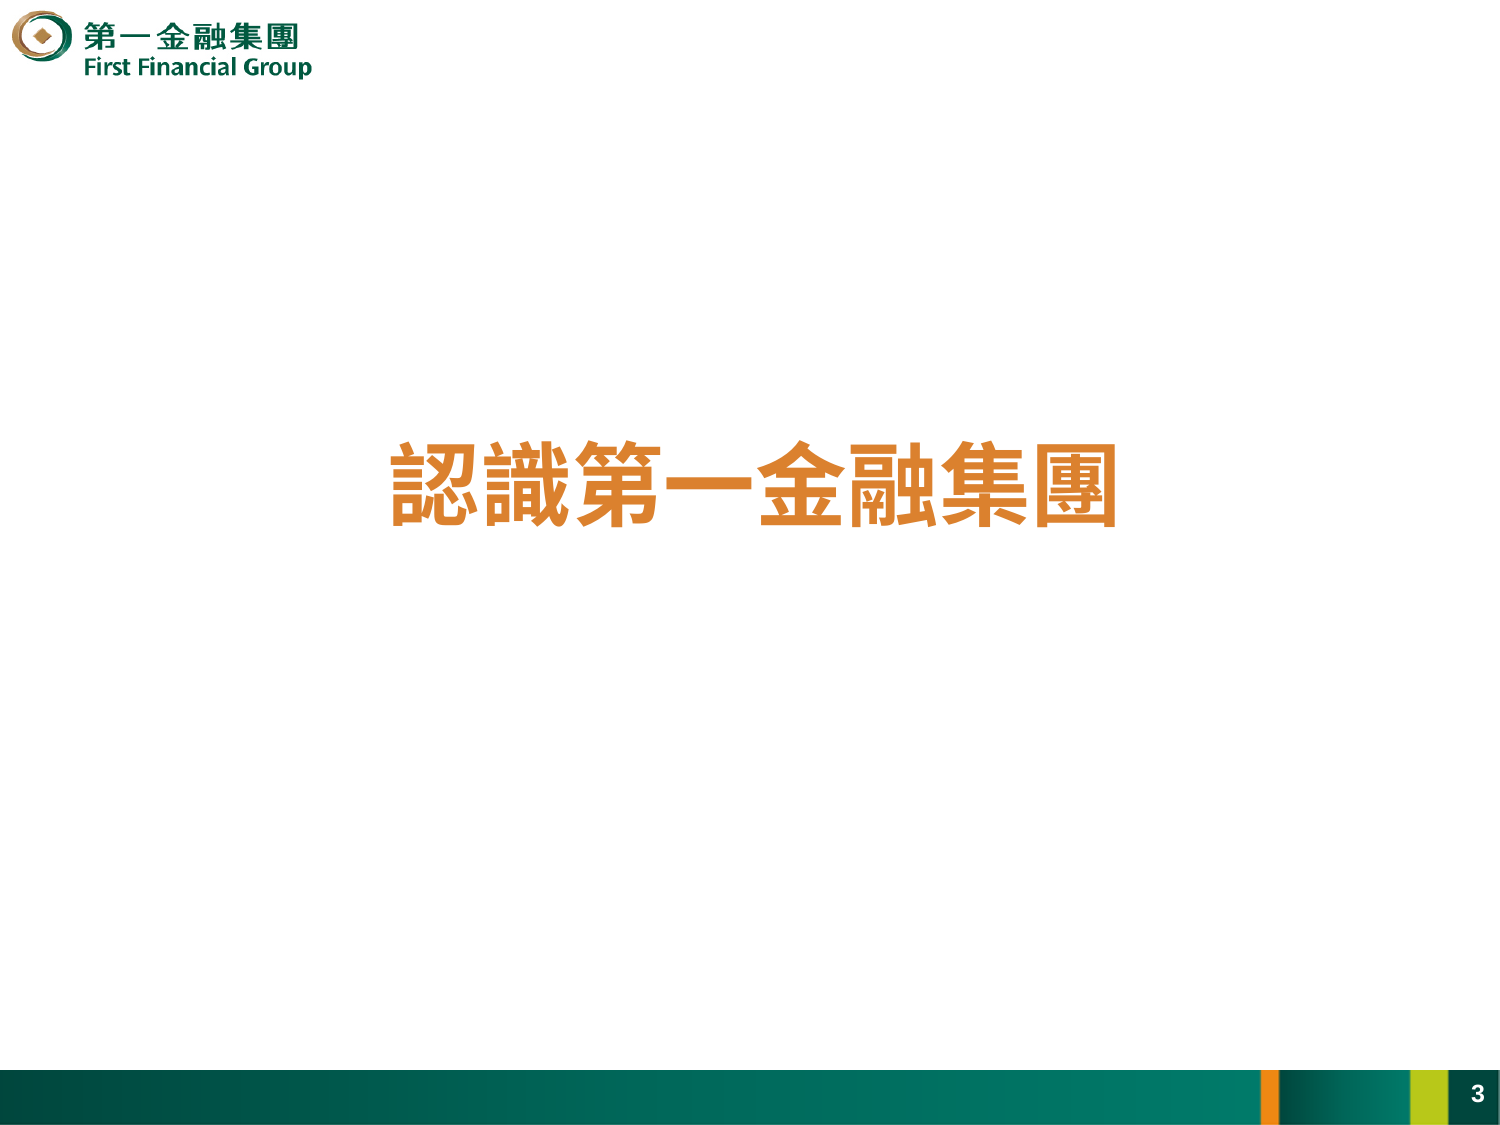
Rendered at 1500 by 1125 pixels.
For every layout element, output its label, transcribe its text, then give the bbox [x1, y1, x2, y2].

slide_number <編號> [1149, 1070, 1500, 1125]
picture [0, 1070, 1149, 1125]
picture [11, 8, 313, 80]
list 認識第一金融集團 [118, 420, 1394, 667]
